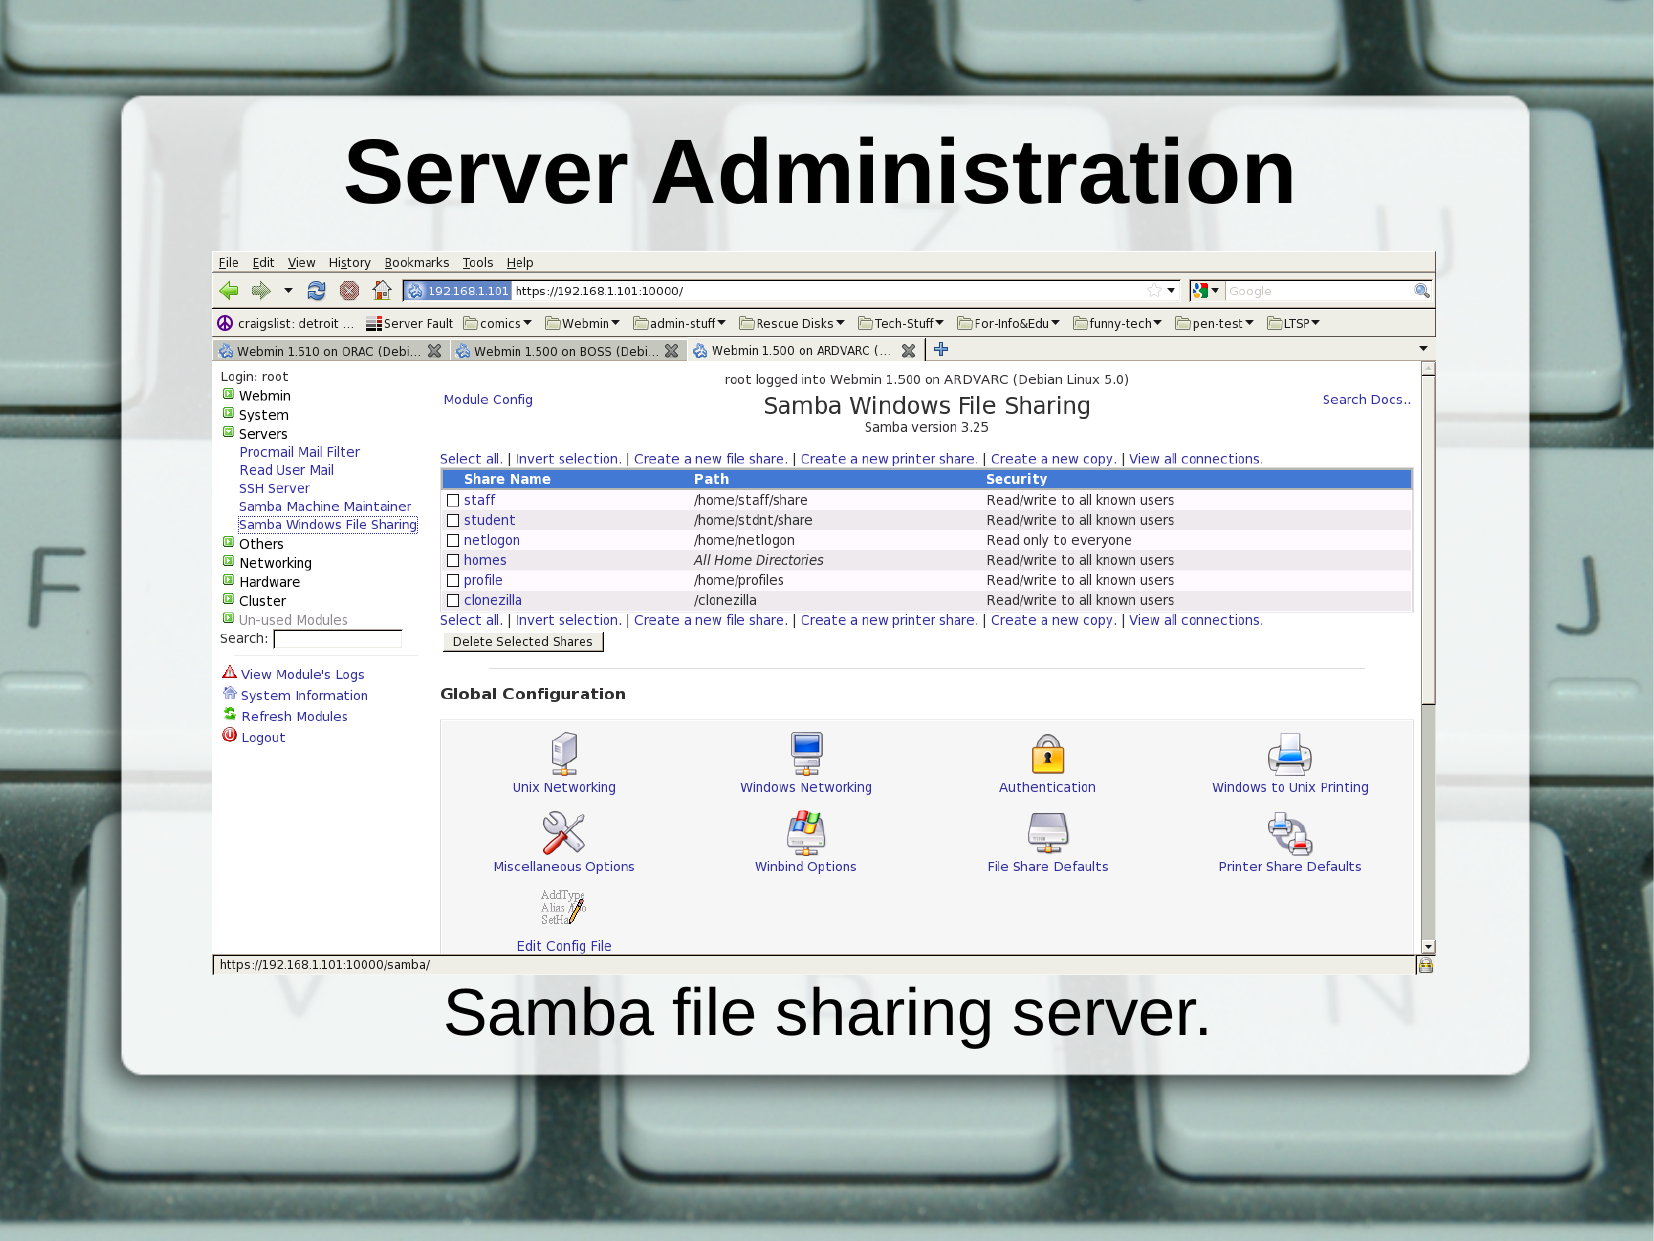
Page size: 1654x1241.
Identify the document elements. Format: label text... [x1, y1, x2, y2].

picture [0, 0, 1654, 1241]
list Samba file sharing server. [150, 975, 1507, 1059]
title Server Administration [135, 112, 1506, 231]
